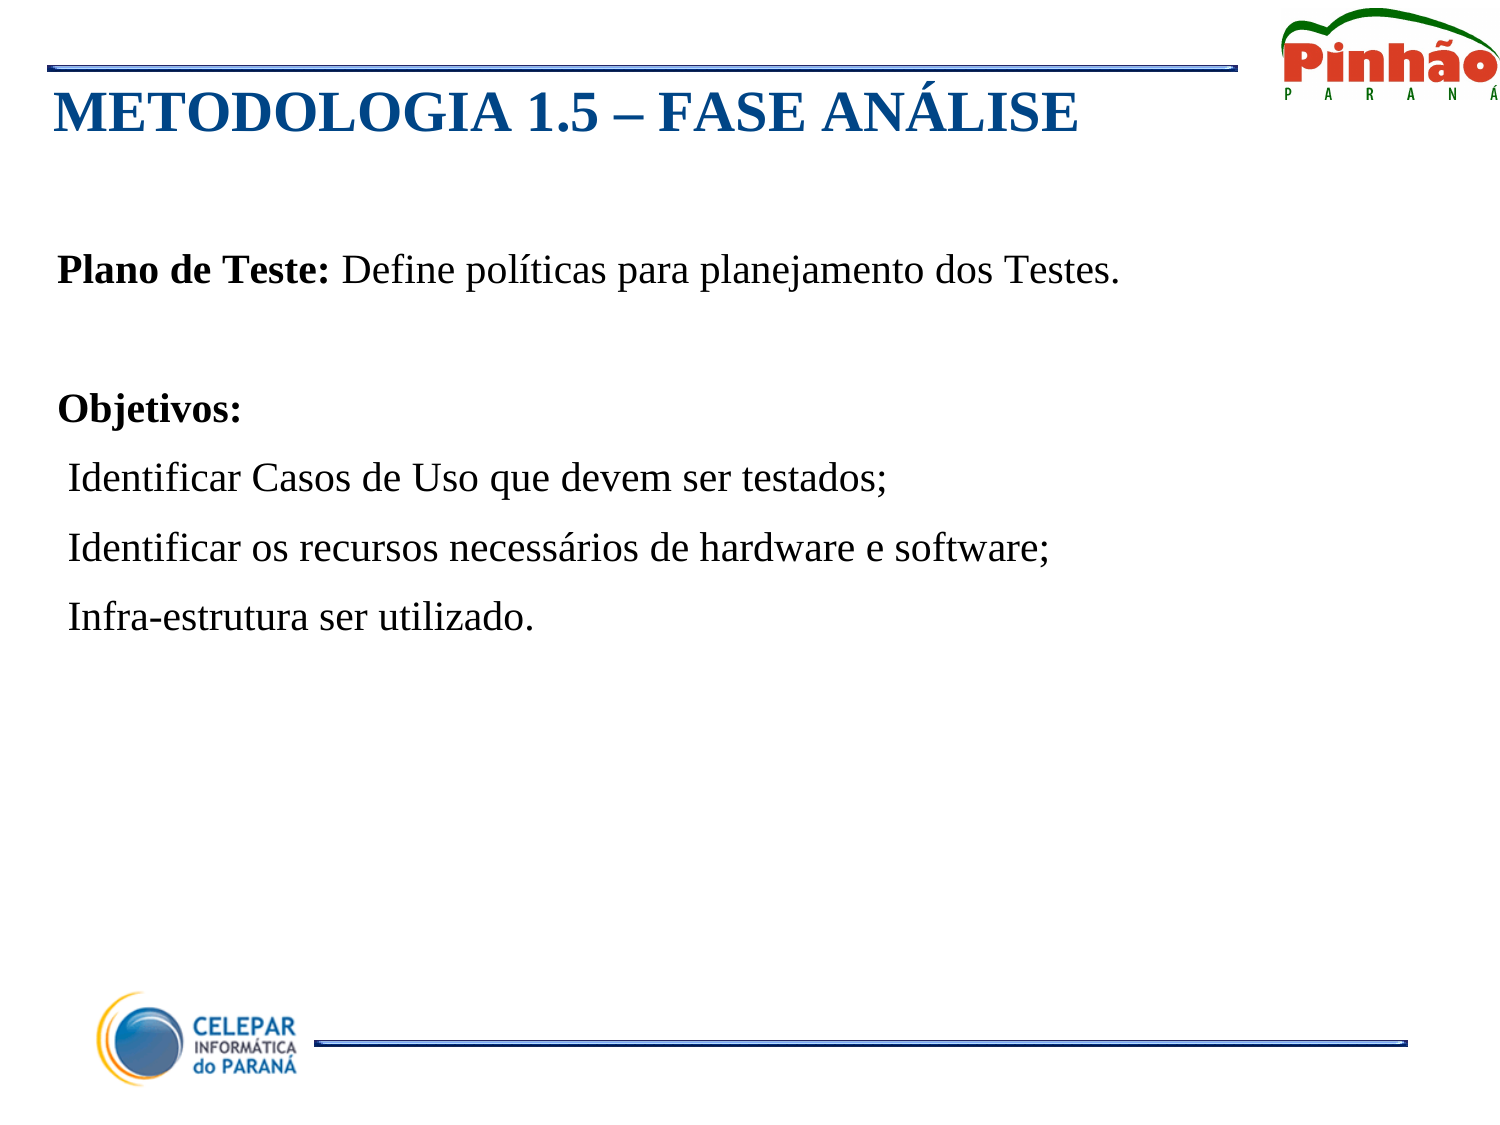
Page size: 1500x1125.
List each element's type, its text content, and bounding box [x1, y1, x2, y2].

picture [95, 989, 303, 1091]
text_box METODOLOGIA 1.5 – FASE ANÁLISE [53, 79, 1081, 156]
picture [1281, 8, 1500, 100]
text_box Plano de Teste: Define políticas para planejamento dos Testes. Objetivos: Identificar Casos de Uso que devem ser testados; Identificar os recursos necessários de hardware e software; Infra-estrutura ser utilizado. [57, 177, 1477, 699]
